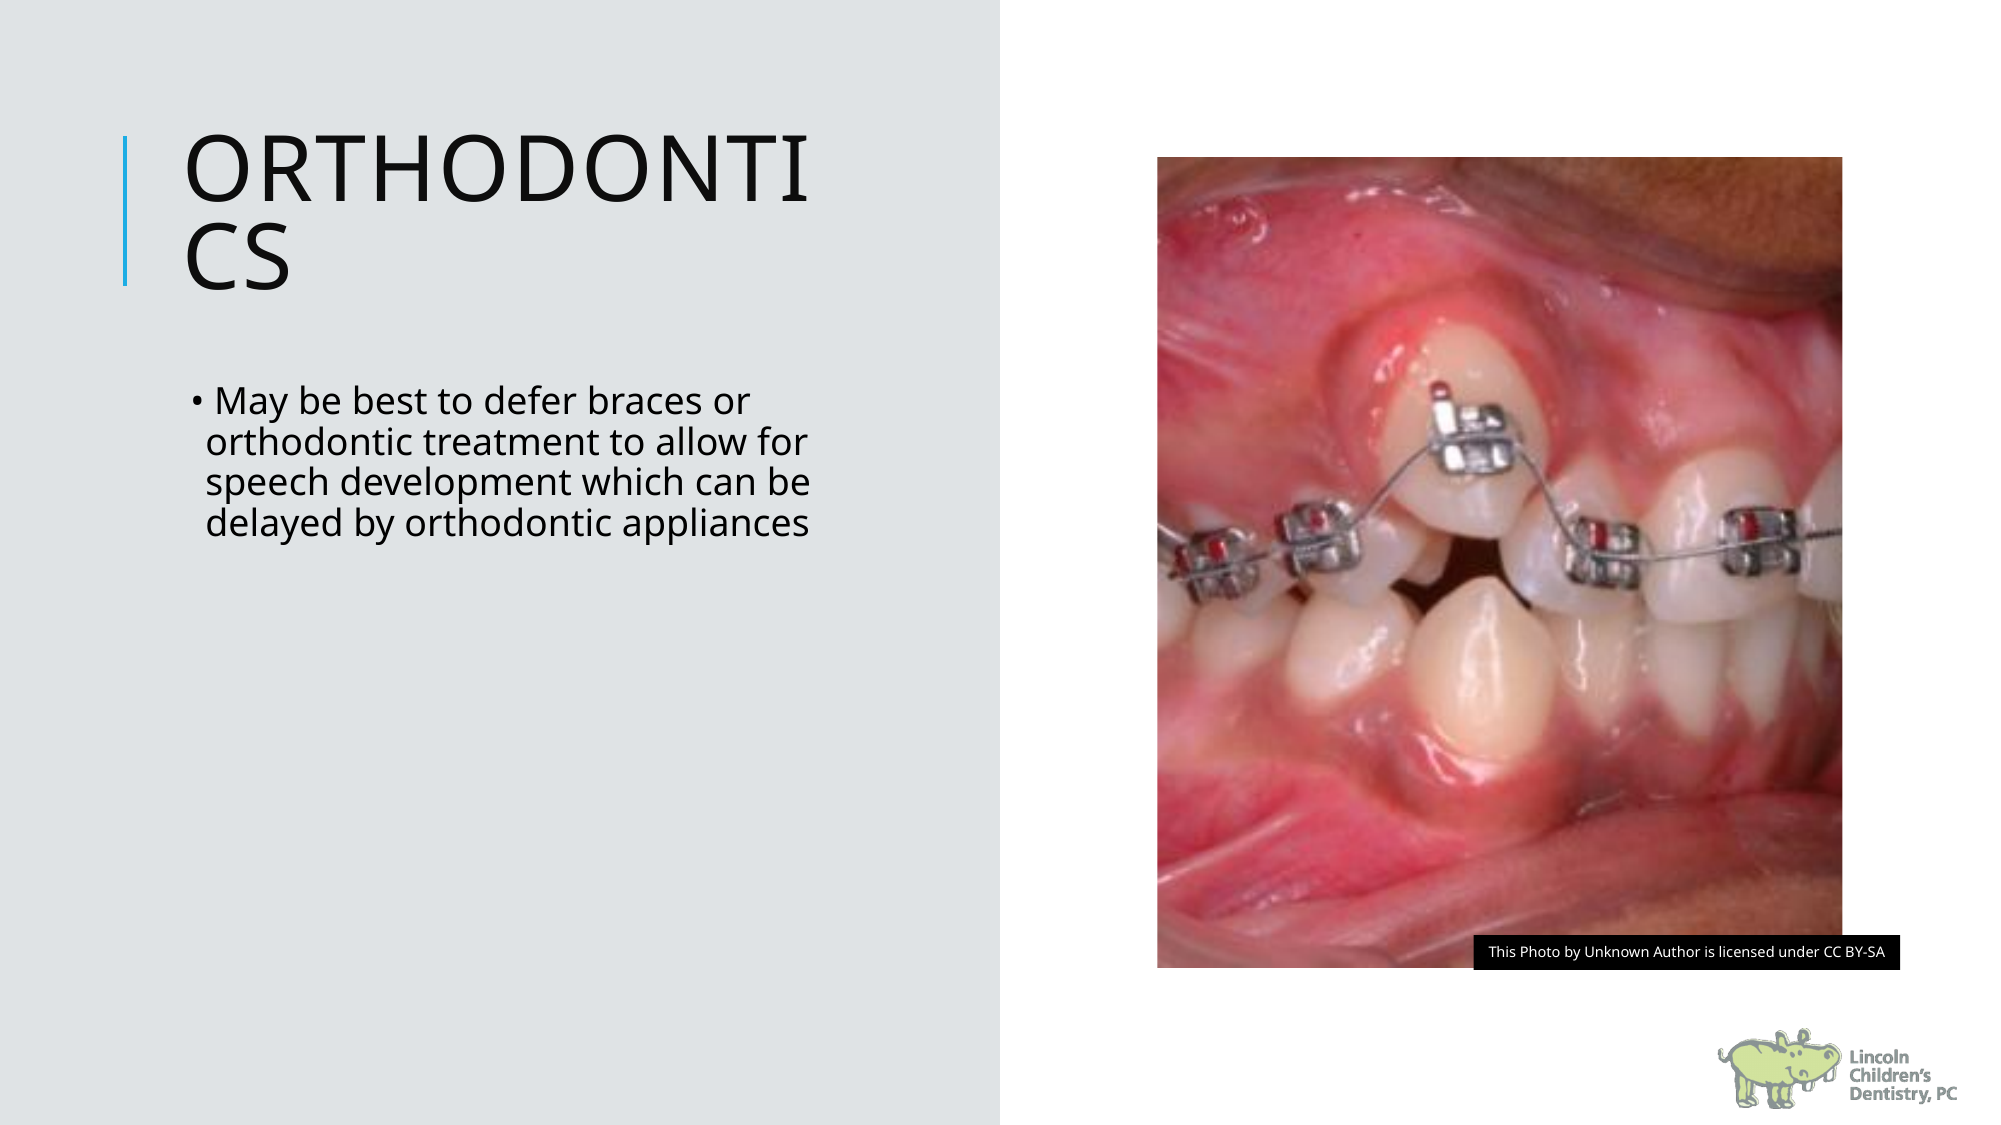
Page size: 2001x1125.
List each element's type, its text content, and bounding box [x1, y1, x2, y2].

picture [1717, 1028, 1957, 1109]
text_box This Photo by Unknown Author is licensed under CC BY-SA [1473, 935, 1843, 969]
list • May be best to defer braces or orthodontic treatment to allow for speech development which can be delayed by orthodontic appliances [168, 375, 889, 1021]
picture [1157, 157, 1843, 969]
text_box [0, 0, 1000, 1125]
title orthodontics [168, 75, 889, 363]
